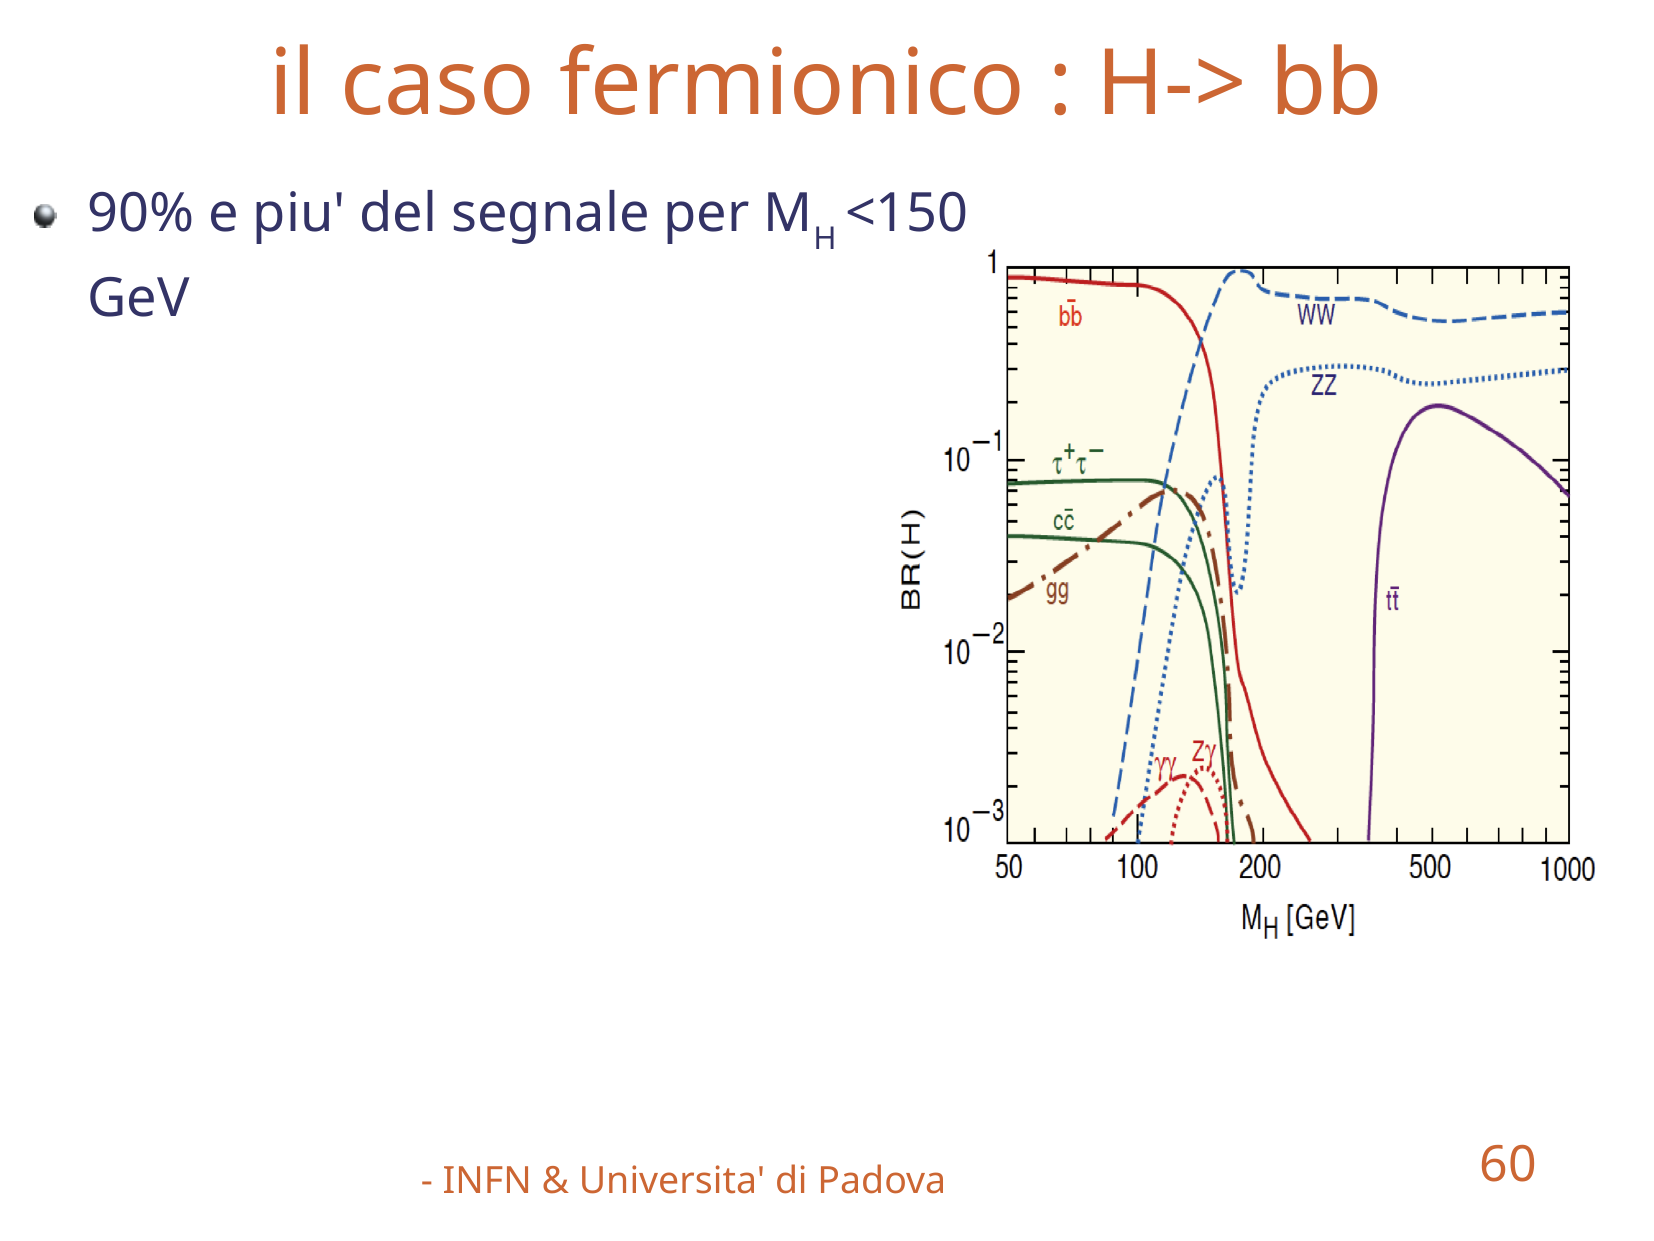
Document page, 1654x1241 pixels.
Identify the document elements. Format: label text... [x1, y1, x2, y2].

list 90% e piu' del segnale per MH <150 GeV [16, 173, 1051, 1095]
picture [1051, 240, 1603, 957]
title il caso fermionico : H-> bb [41, 8, 1613, 151]
